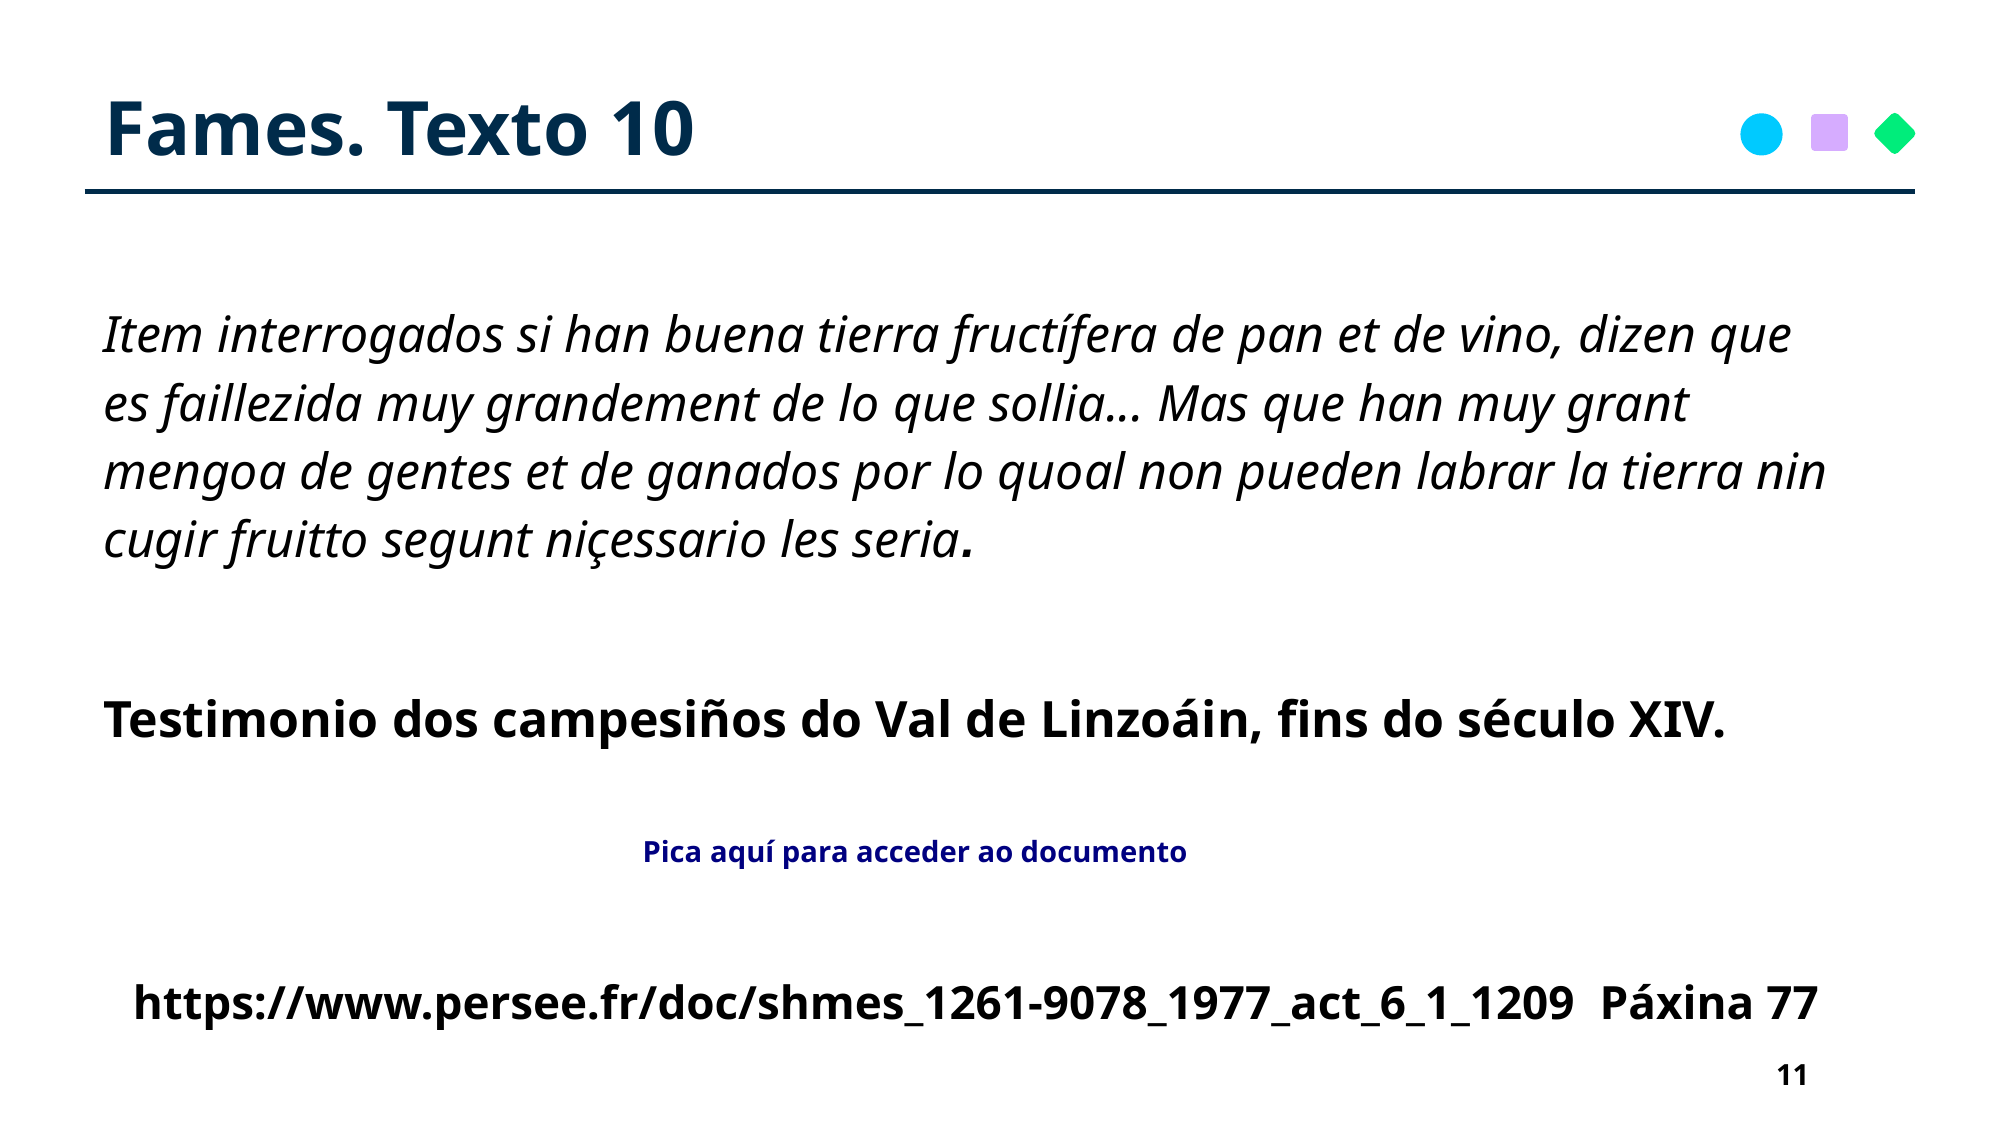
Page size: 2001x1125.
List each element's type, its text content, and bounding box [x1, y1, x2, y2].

title Fames. Texto 10 [84, 29, 1601, 178]
text_box https://www.persee.fr/doc/shmes_1261-9078_1977_act_6_1_1209 Páxina 77 [118, 970, 1764, 1034]
text_box Pica aquí para acceder ao documento [501, 815, 1329, 886]
text_box Item interrogados si han buena tierra fructífera de pan et de vino, dizen que es faillezida muy grandement de lo que sollia... Mas que han muy grant mengoa de gentes et de ganados por lo quoal non pueden labrar la tierra nin cugir fruitto segunt niçessario les seria. Testimonio dos campesiños do Val de Linzoáin, fins do século XIV. [88, 328, 1861, 723]
